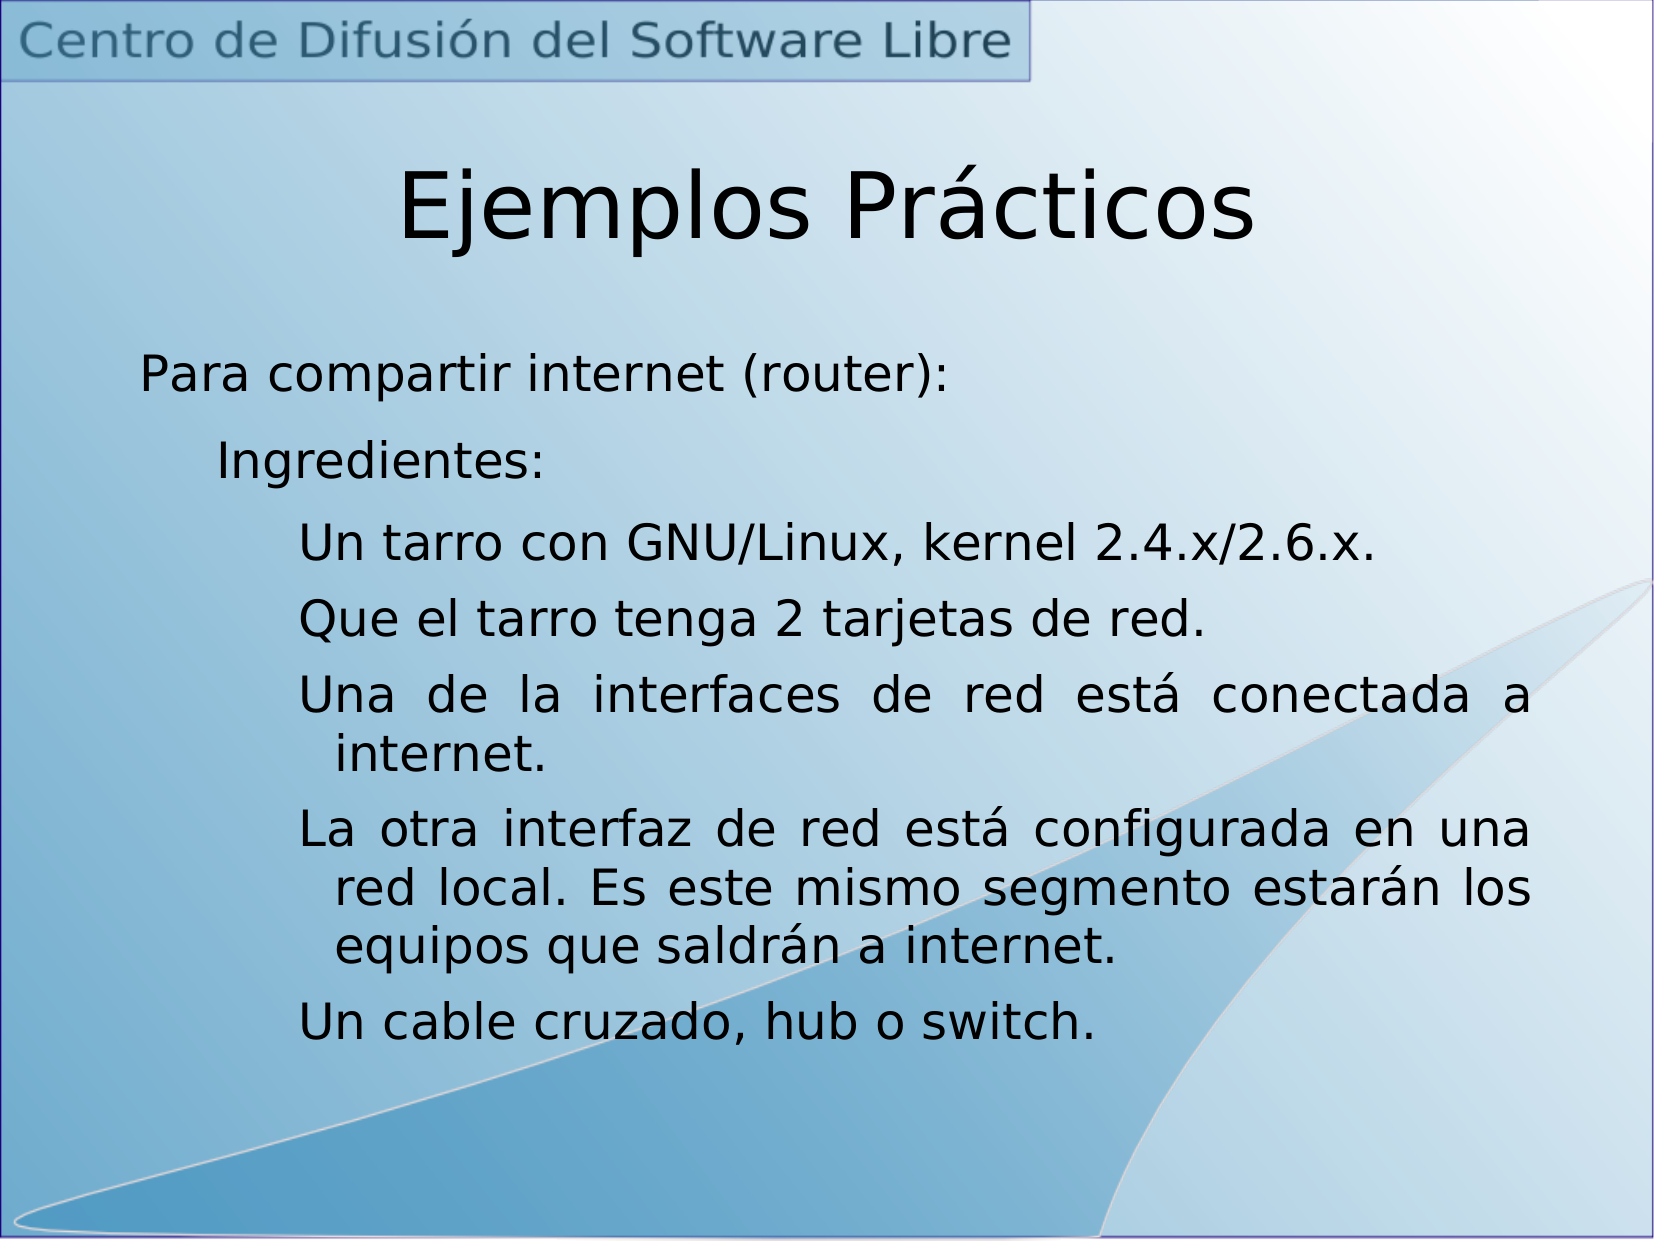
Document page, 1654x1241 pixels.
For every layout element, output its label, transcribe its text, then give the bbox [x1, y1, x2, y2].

picture [0, 0, 1654, 1241]
list Para compartir internet (router): Ingredientes: Un tarro con GNU/Linux, kernel 2.4.x/2.6.x. Que el tarro tenga 2 tarjetas de red. Una de la interfaces de red está conectada a internet. La otra interfaz de red está configurada en una red local. Es este mismo segmento estarán los equipos que saldrán a internet. Un cable cruzado, hub o switch. [121, 344, 1534, 1127]
title Ejemplos Prácticos [121, 102, 1534, 311]
